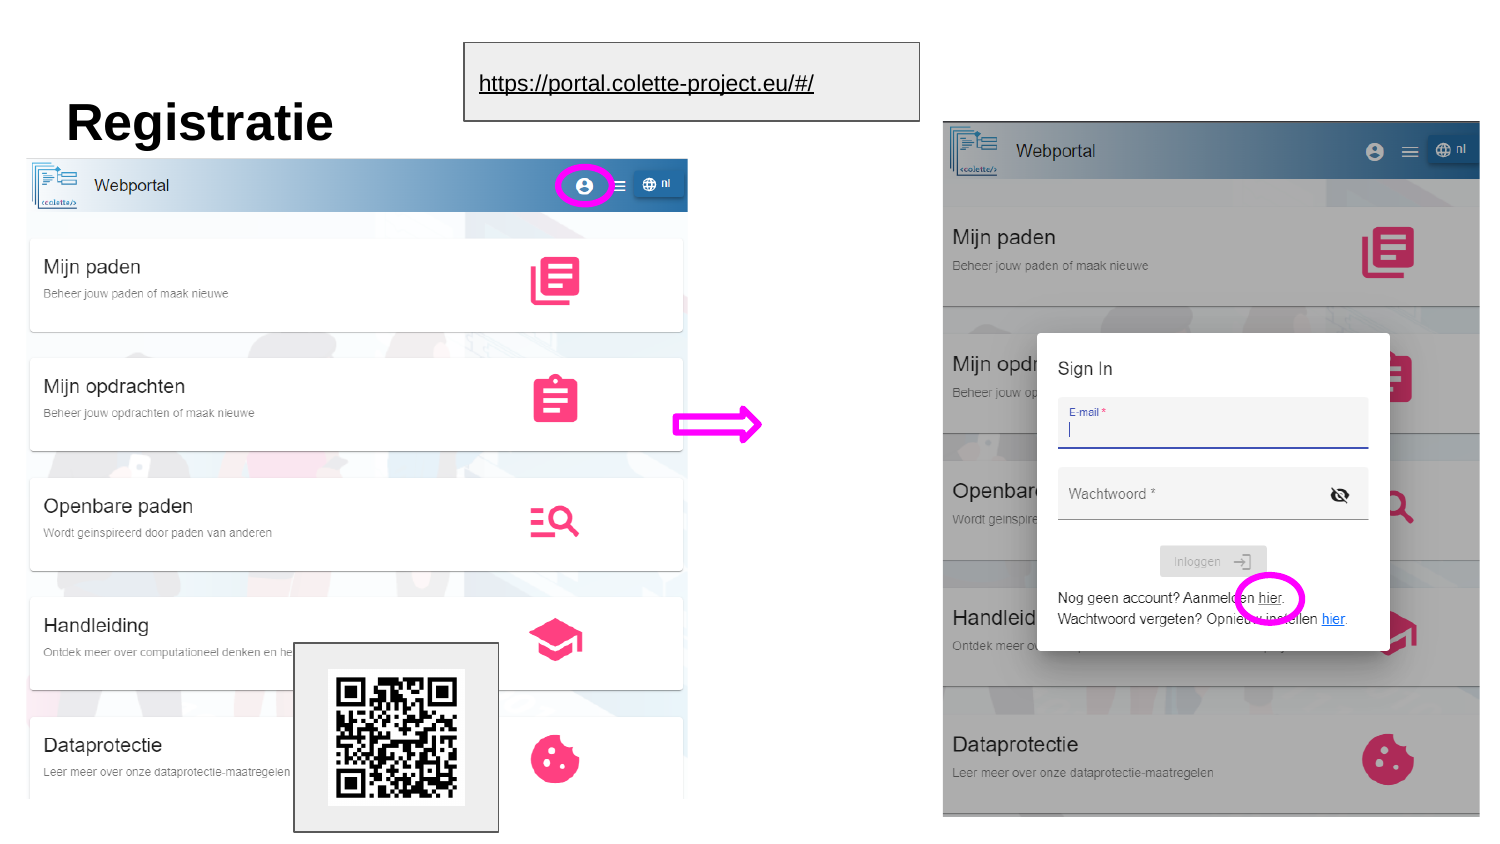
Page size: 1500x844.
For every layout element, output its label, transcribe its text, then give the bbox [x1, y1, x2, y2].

text_box [294, 643, 499, 832]
text_box https://portal.colette-project.eu/#/ [464, 42, 920, 121]
picture [679, 420, 688, 429]
picture [328, 669, 465, 806]
title Registratie [51, 72, 1449, 167]
picture [942, 121, 1480, 817]
picture [26, 156, 688, 799]
